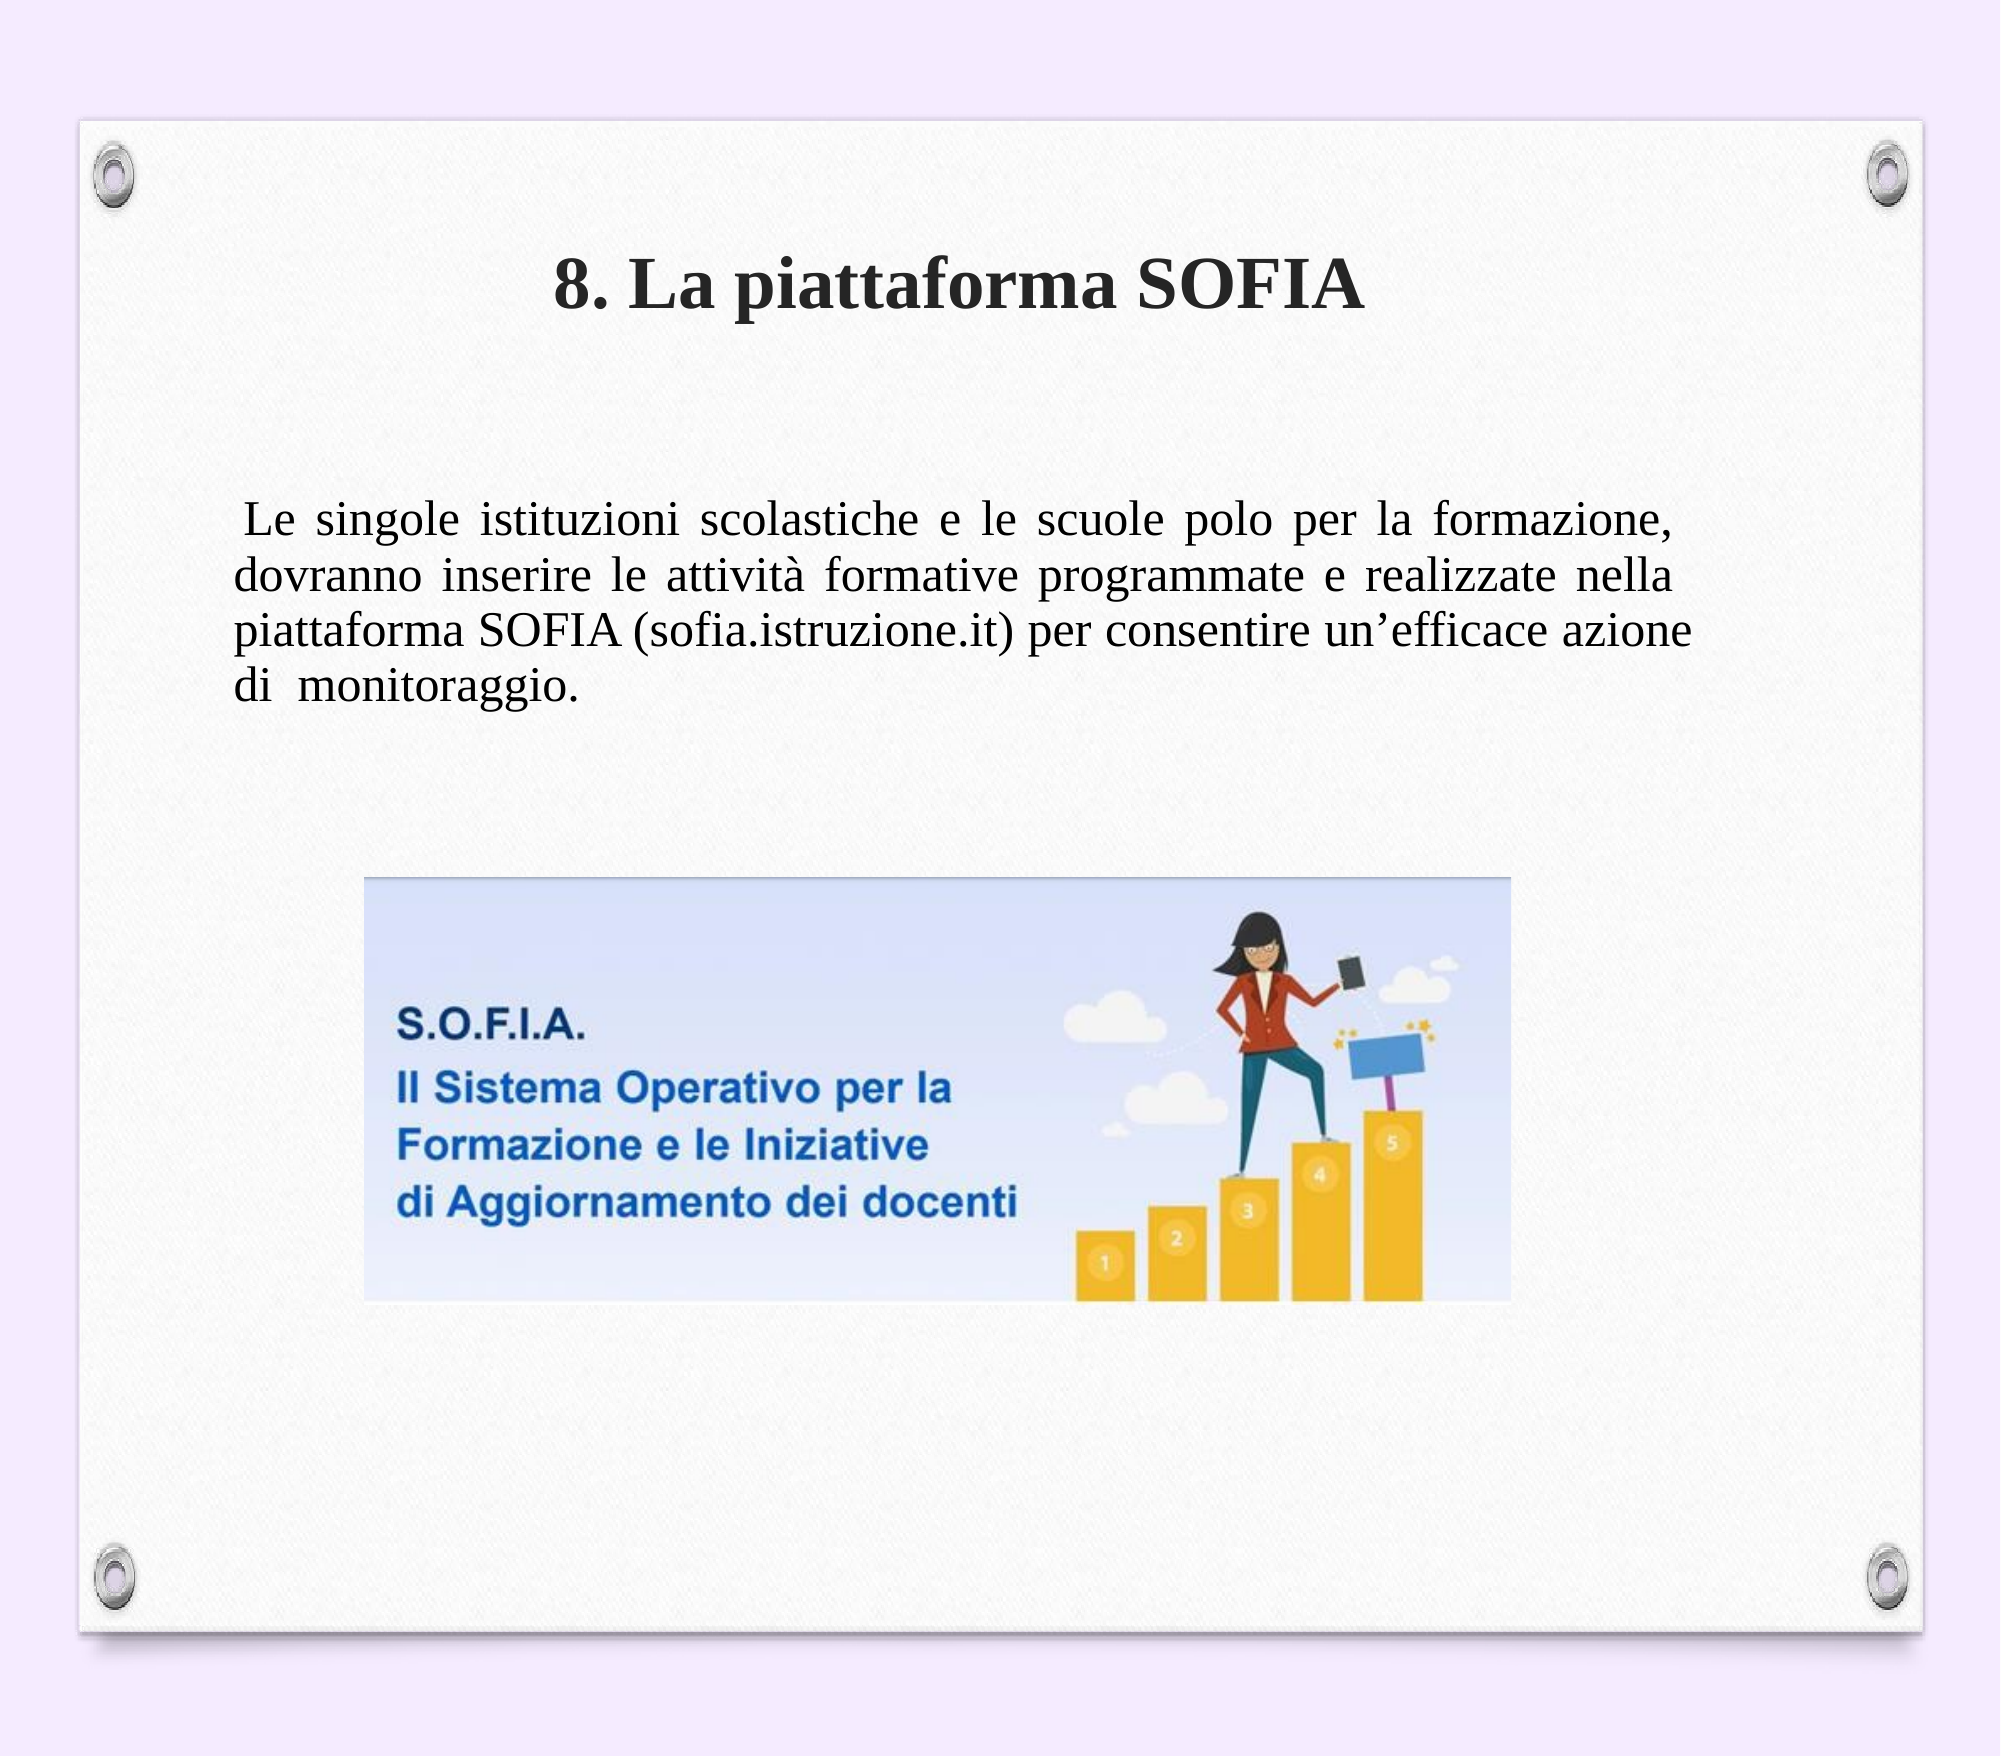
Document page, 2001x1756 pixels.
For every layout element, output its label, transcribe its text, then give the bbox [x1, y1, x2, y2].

text_box [0, 0, 2000, 1756]
title 8. La piattaforma SOFIA [364, 141, 1749, 326]
text_box Le singole istituzioni scolastiche e le scuole polo per la formazione, dovranno inserire le attività formative programmate e realizzate nella piattaforma SOFIA (sofia.istruzione.it) per consentire un’efficace azione di monitoraggio. [231, 489, 1695, 713]
